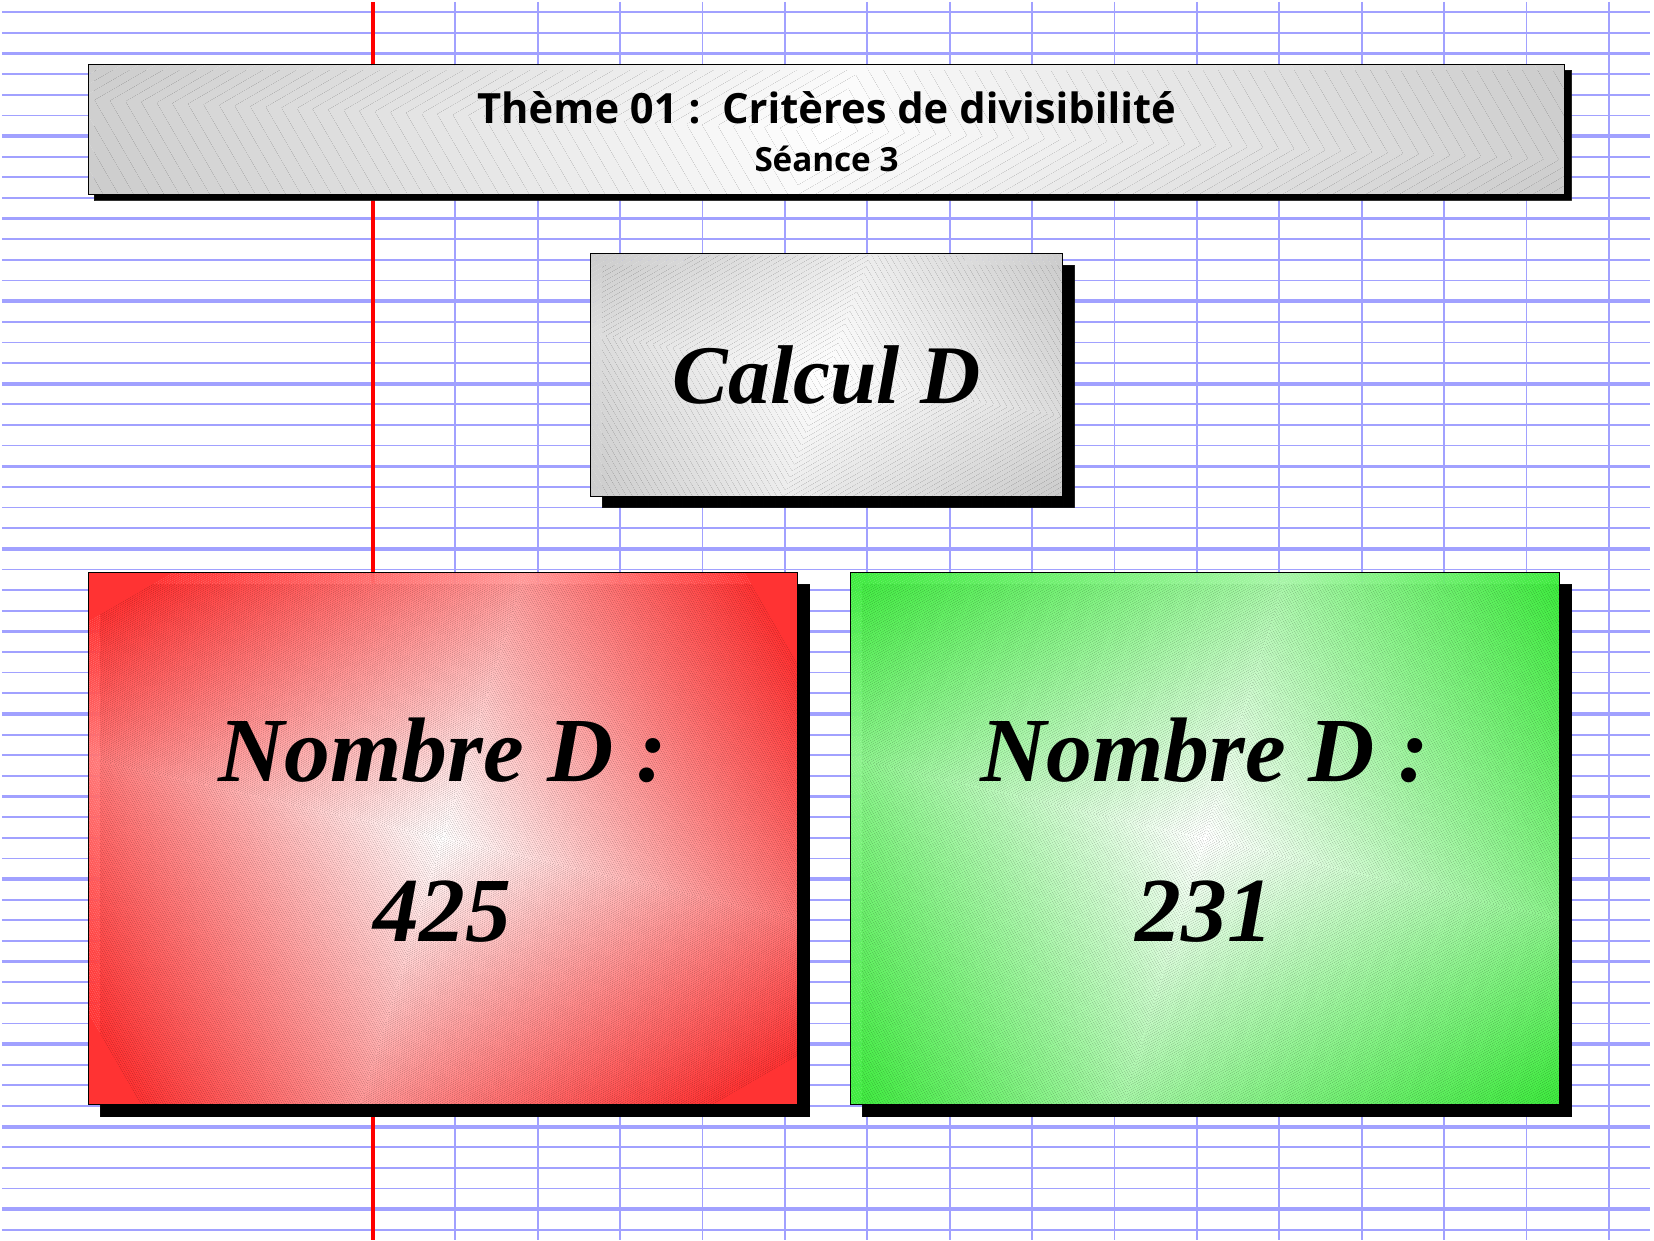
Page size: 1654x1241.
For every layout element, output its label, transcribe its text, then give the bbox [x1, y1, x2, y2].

text_box Calcul D [590, 253, 1063, 497]
text_box Nombre D : 231 [850, 572, 1560, 1105]
text_box Nombre D : 425 [88, 572, 798, 1105]
picture [0, 0, 1654, 1241]
text_box Thème 01 : Critères de divisibilité Séance 3 [88, 64, 1565, 195]
